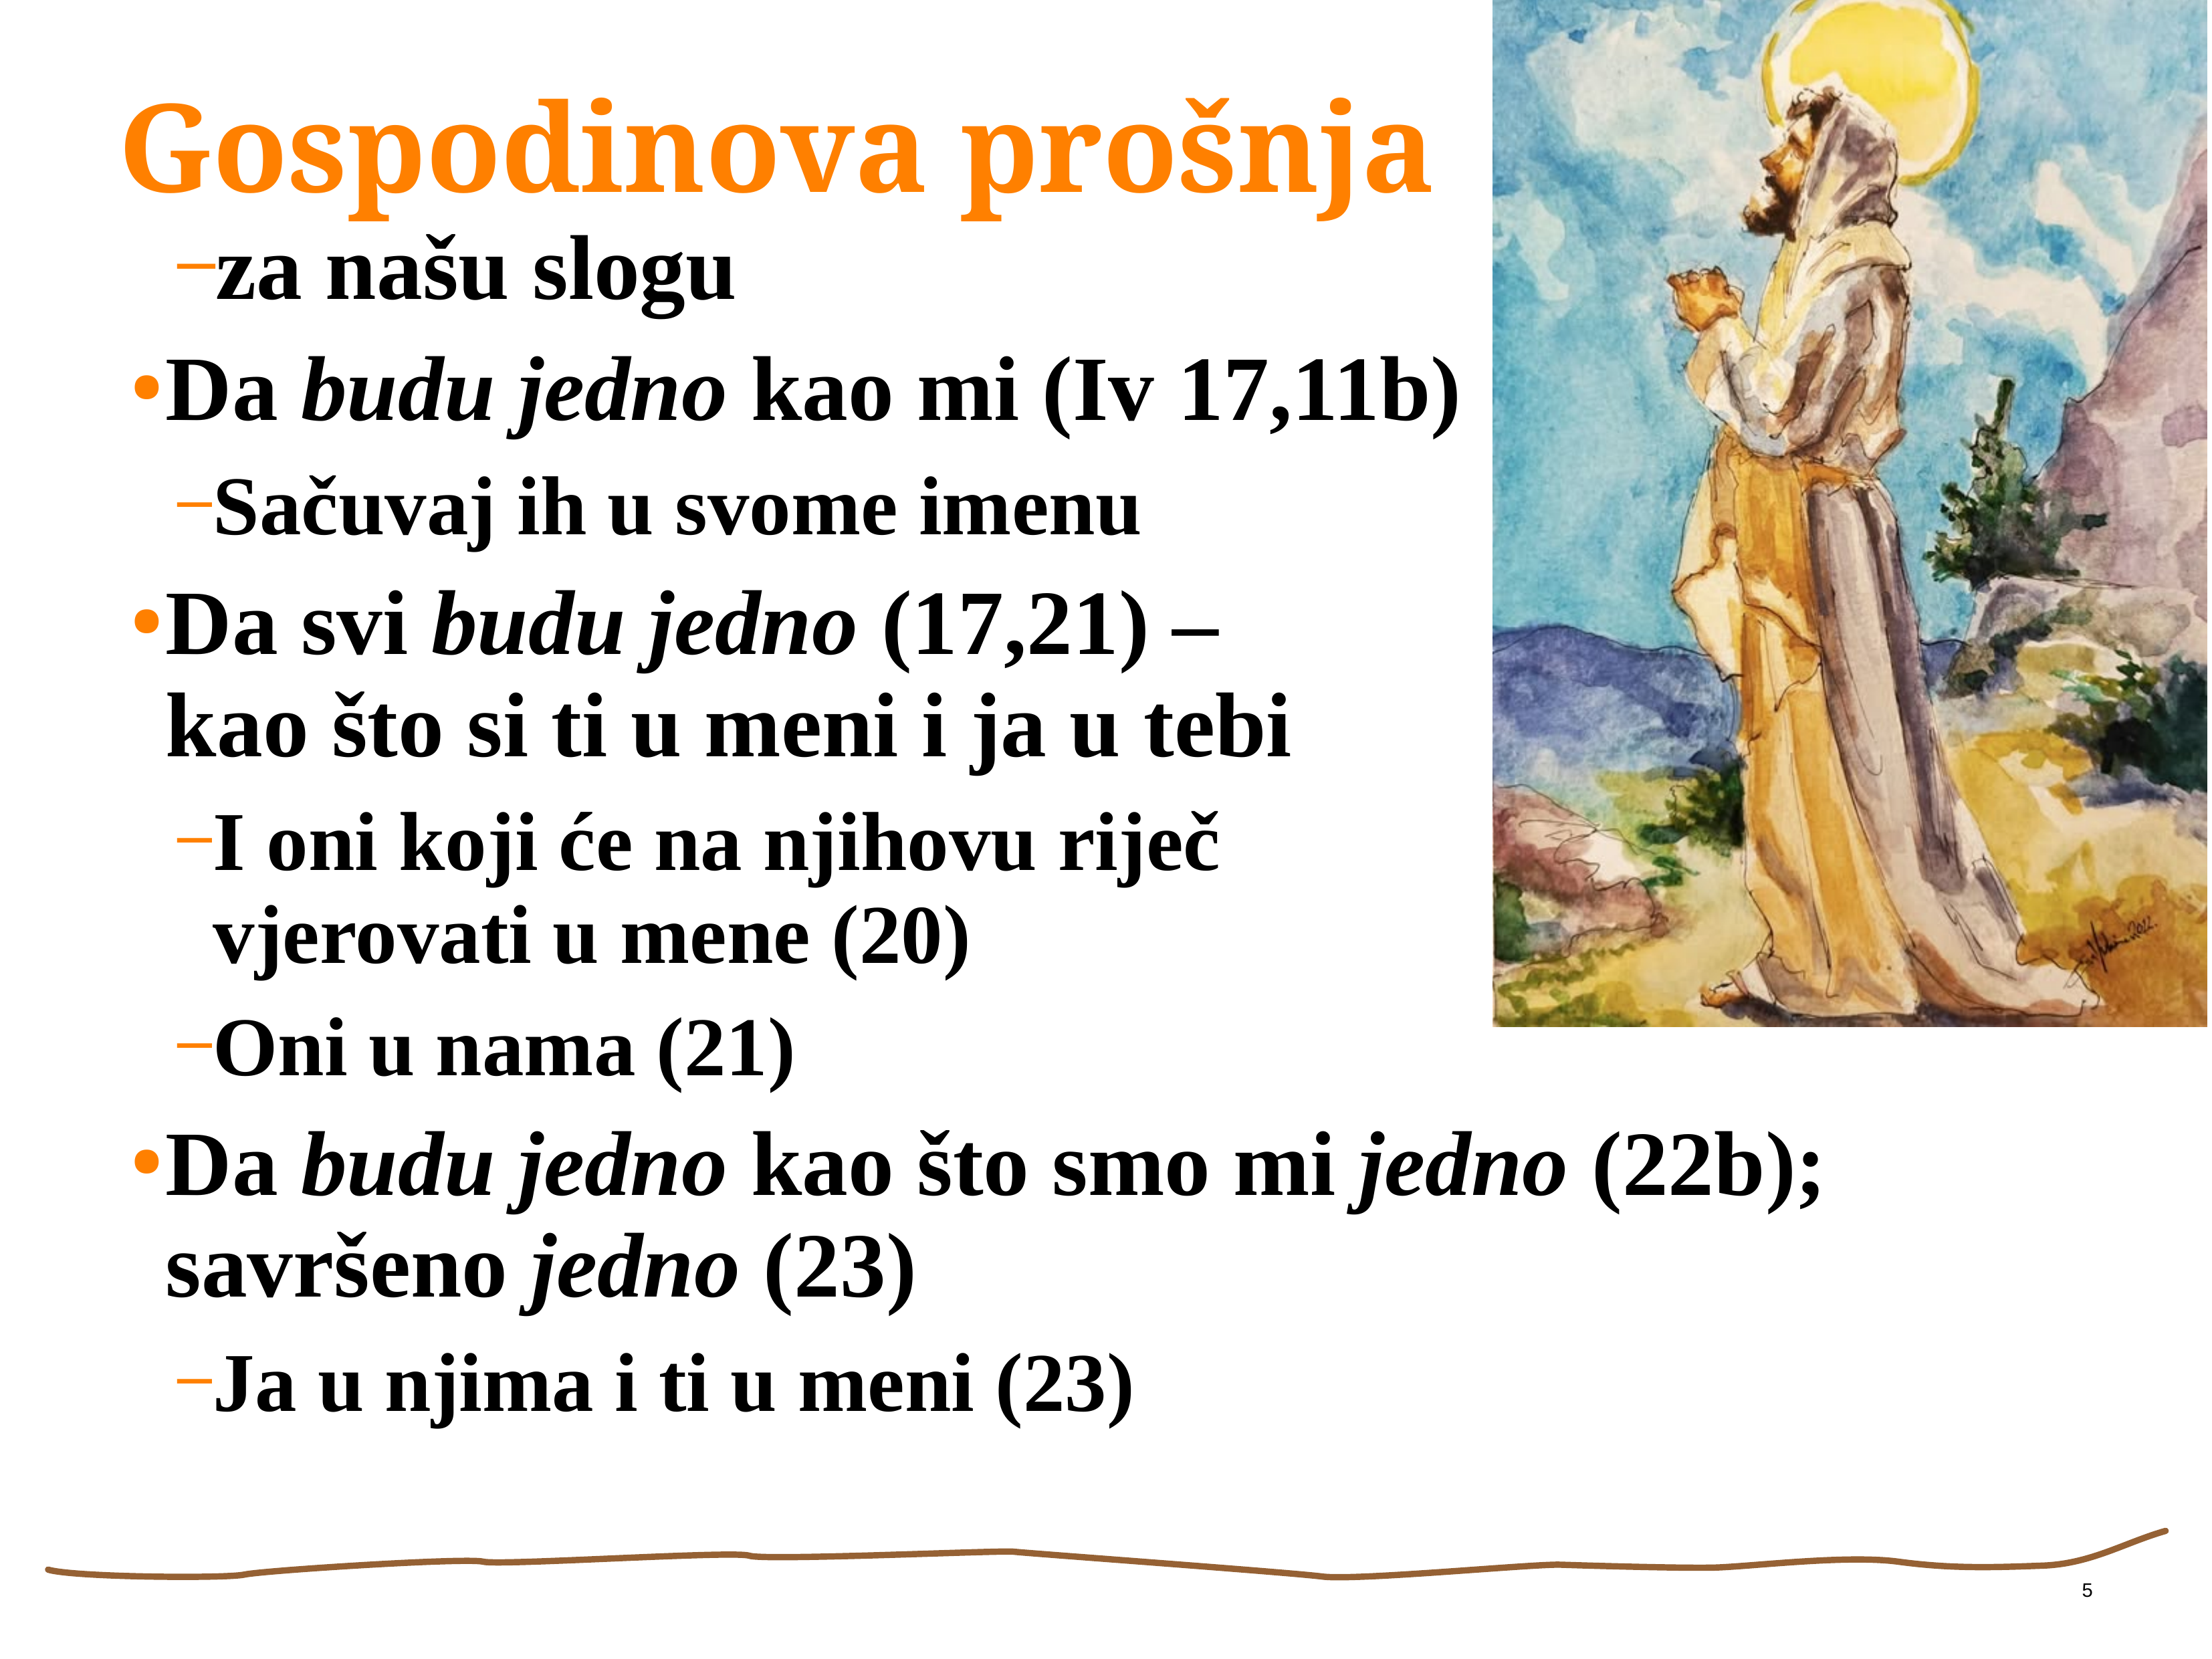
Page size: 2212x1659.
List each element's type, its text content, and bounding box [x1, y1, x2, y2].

title Gospodinova prošnja [118, 52, 1492, 217]
picture [1492, 0, 2207, 1027]
list za našu slogu Da budu jedno kao mi (Iv 17,11b) Sačuvaj ih u svome imenu Da svi budu jedno (17,21) – kao što si ti u meni i ja u tebi I oni koji će na njihovu riječ vjerovati u mene (20) Oni u nama (21) Da budu jedno kao što smo mi jedno (22b); savršeno jedno (23) Ja u njima i ti u meni (23) [118, 217, 1955, 1527]
